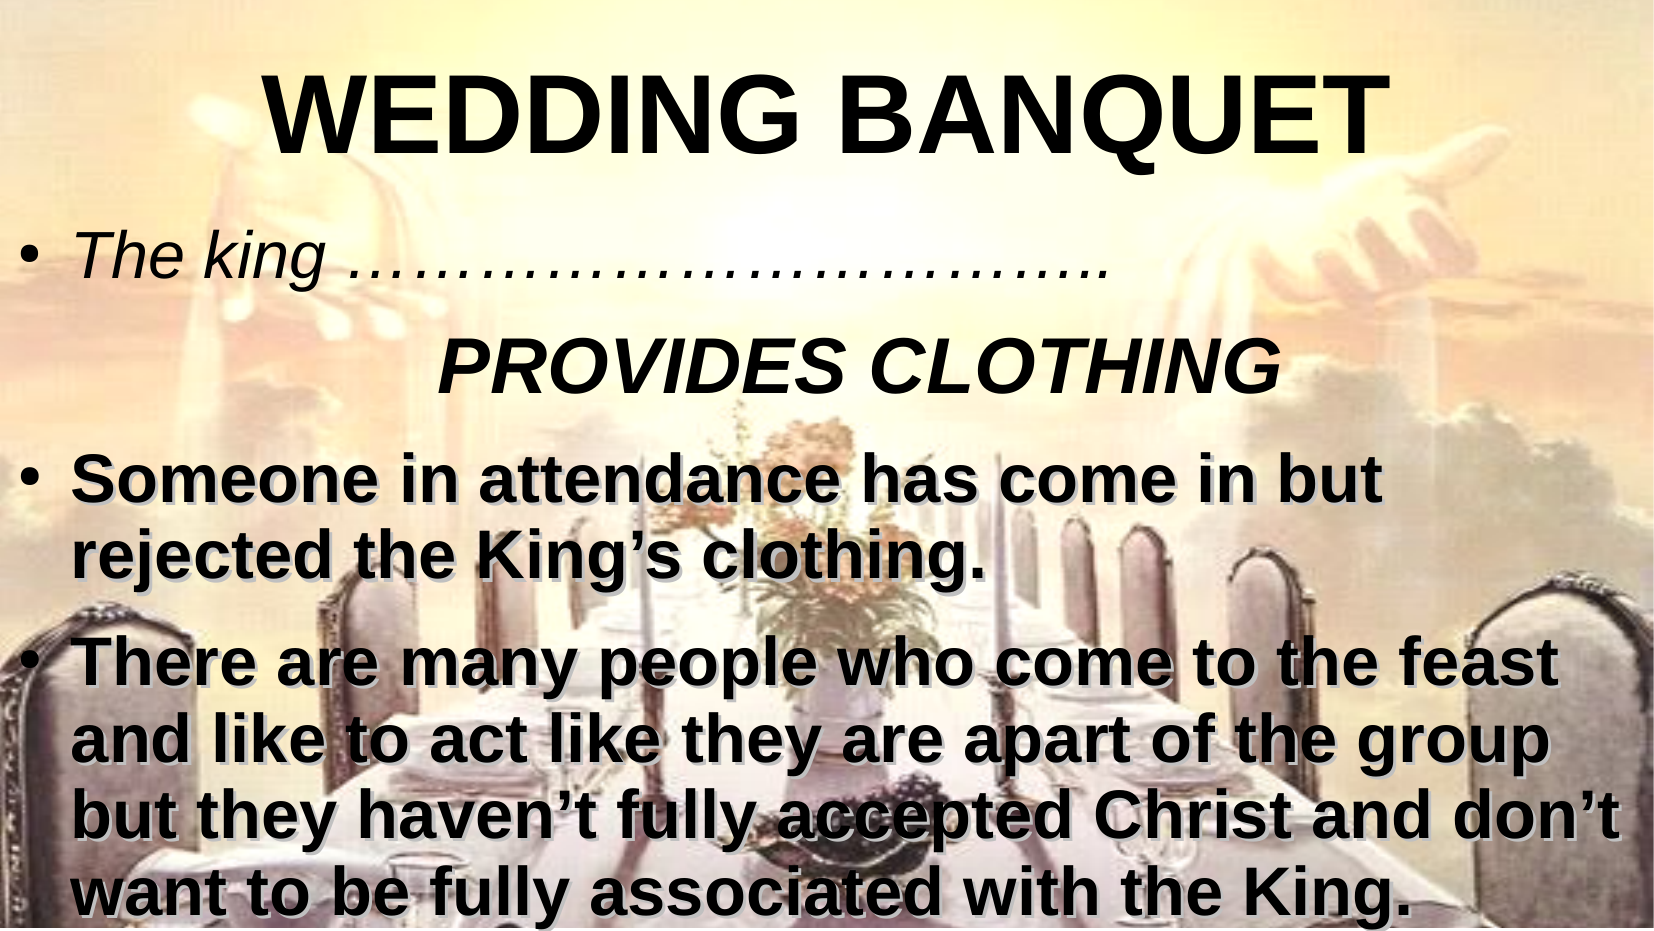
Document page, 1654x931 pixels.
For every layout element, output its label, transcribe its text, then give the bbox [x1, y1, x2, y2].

title WEDDING BANQUET [82, 37, 1571, 193]
picture [0, 0, 1654, 928]
list The king …………………………….. PROVIDES CLOTHING Someone in attendance has come in but rejected the King’s clothing. There are many people who come to the feast and like to act like they are apart of the group but they haven’t fully accepted Christ and don’t want to be fully associated with the King. [0, 217, 1651, 931]
